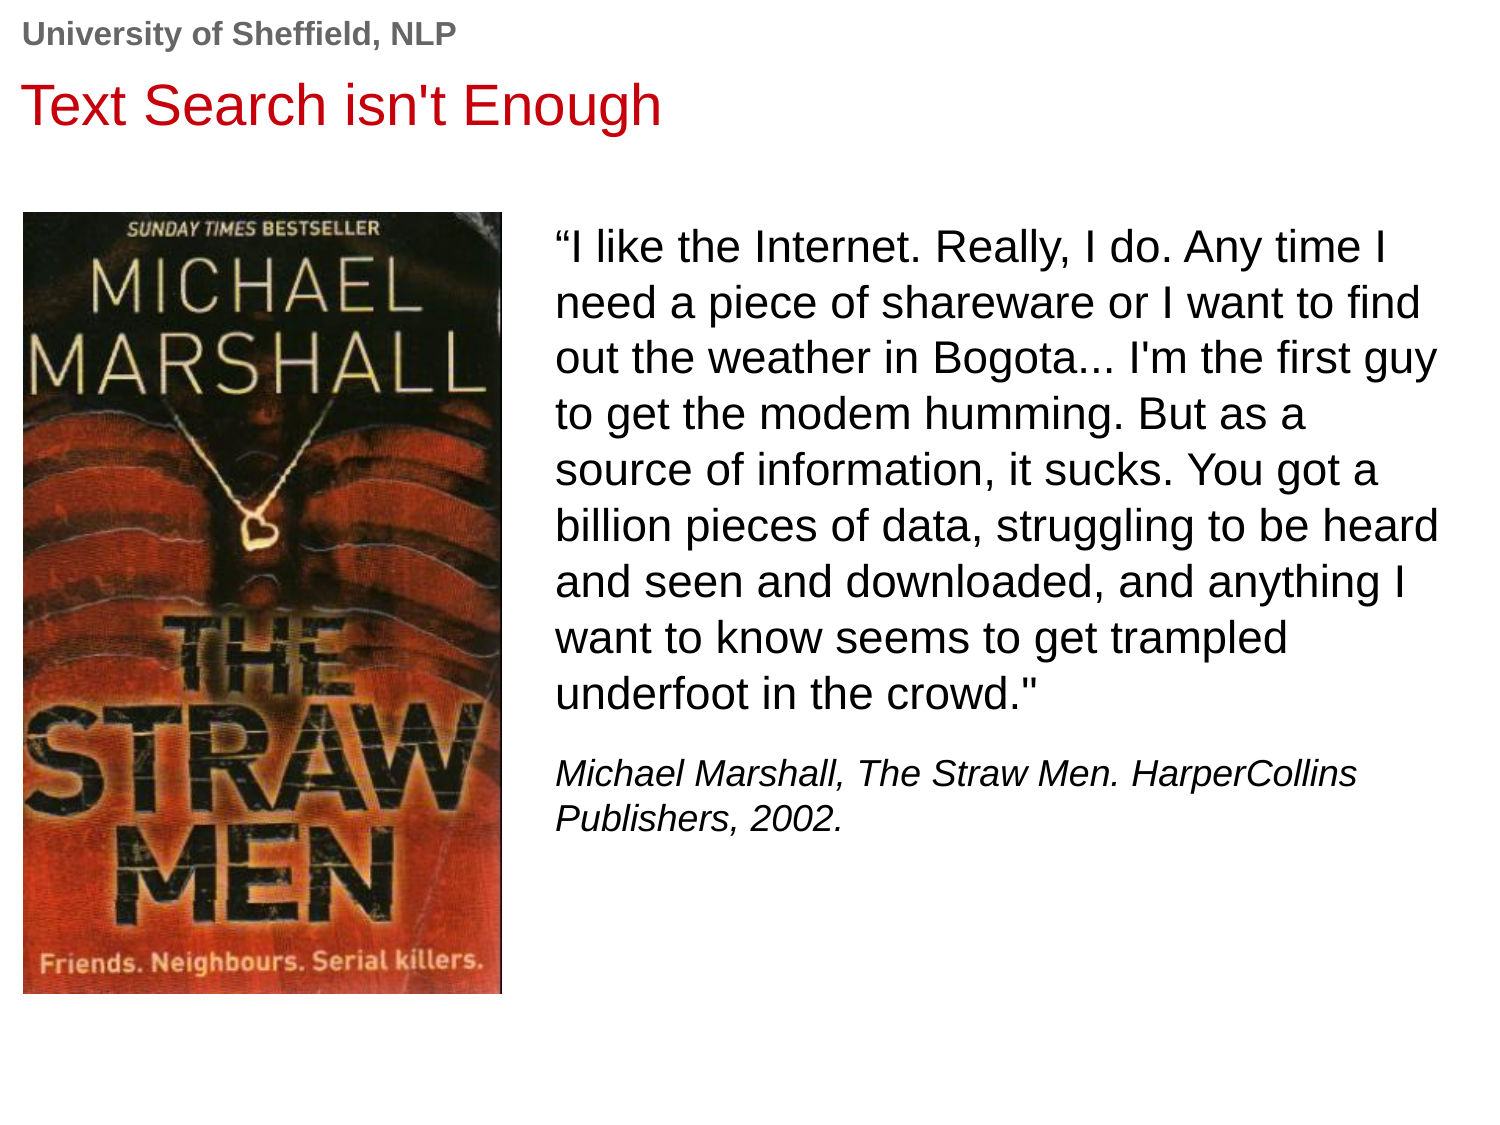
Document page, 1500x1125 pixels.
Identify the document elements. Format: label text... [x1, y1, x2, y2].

picture [23, 212, 502, 994]
title Text Search isn't Enough [20, 45, 1239, 166]
list “I like the Internet. Really, I do. Any time I need a piece of shareware or I want to find out the weather in Bogota... I'm the first guy to get the modem humming. But as a source of information, it sucks. You got a billion pieces of data, struggling to be heard and seen and downloaded, and anything I want to know seems to get trampled underfoot in the crowd." Michael Marshall, The Straw Men. HarperCollins Publishers, 2002. [555, 216, 1451, 1067]
